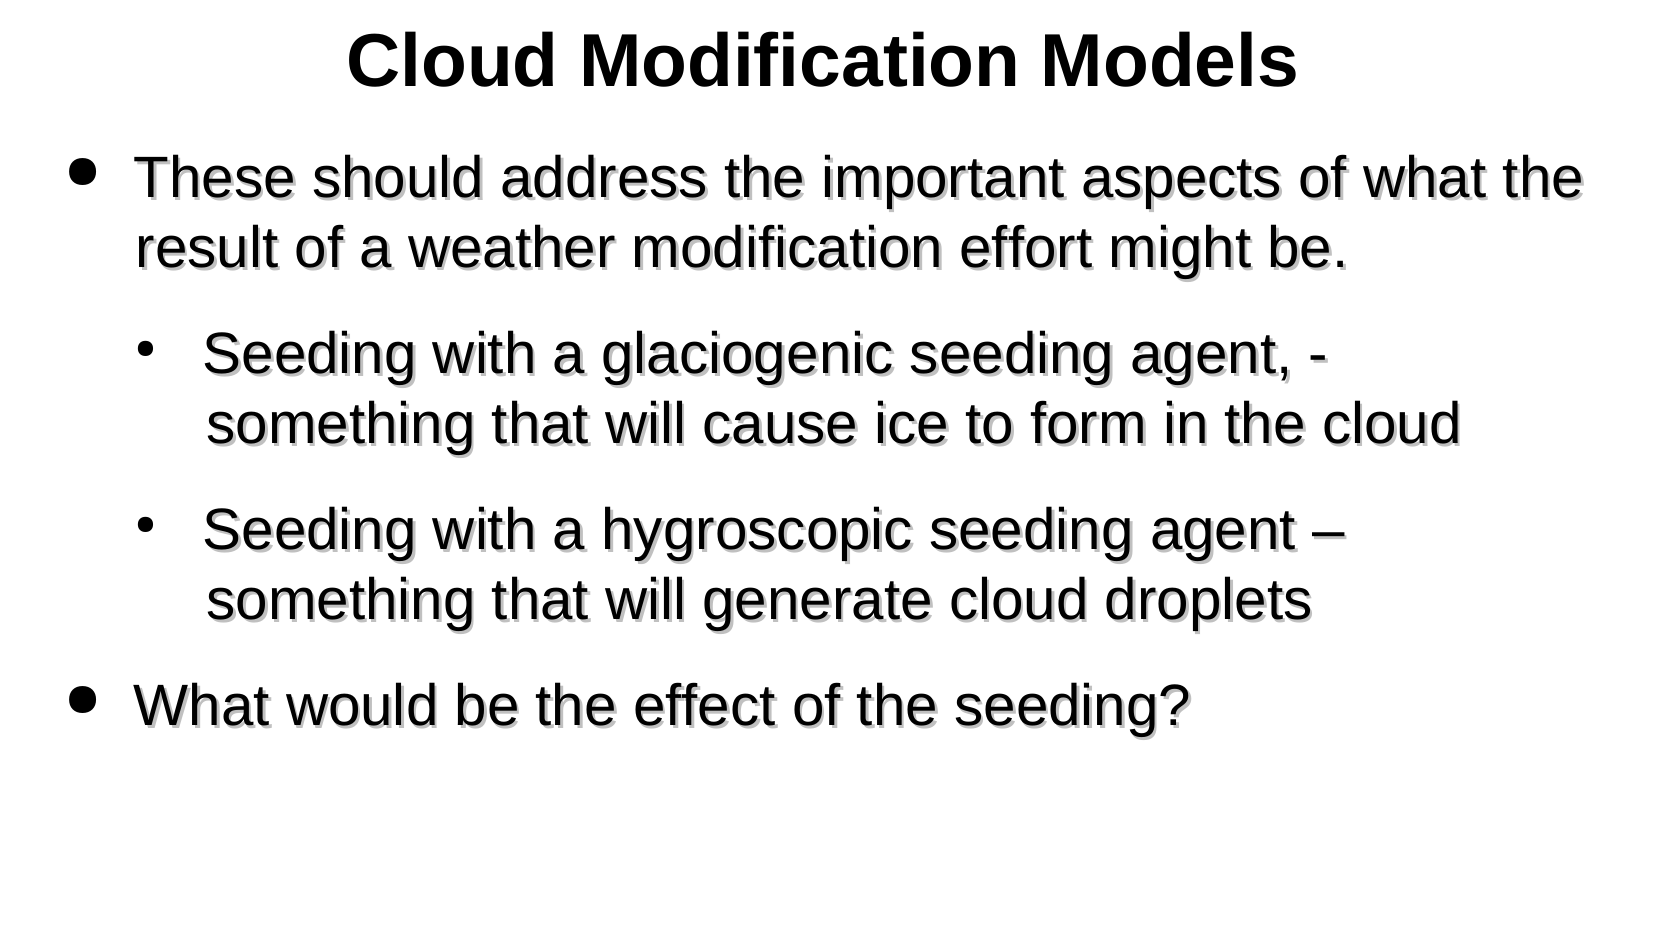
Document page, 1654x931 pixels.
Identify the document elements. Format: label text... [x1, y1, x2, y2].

text_box These should address the important aspects of what the result of a weather modification effort might be. Seeding with a glaciogenic seeding agent, - something that will cause ice to form in the cloud Seeding with a hygroscopic seeding agent – something that will generate cloud droplets What would be the effect of the seeding? [49, 131, 1625, 745]
title Cloud Modification Models [0, 5, 1651, 107]
